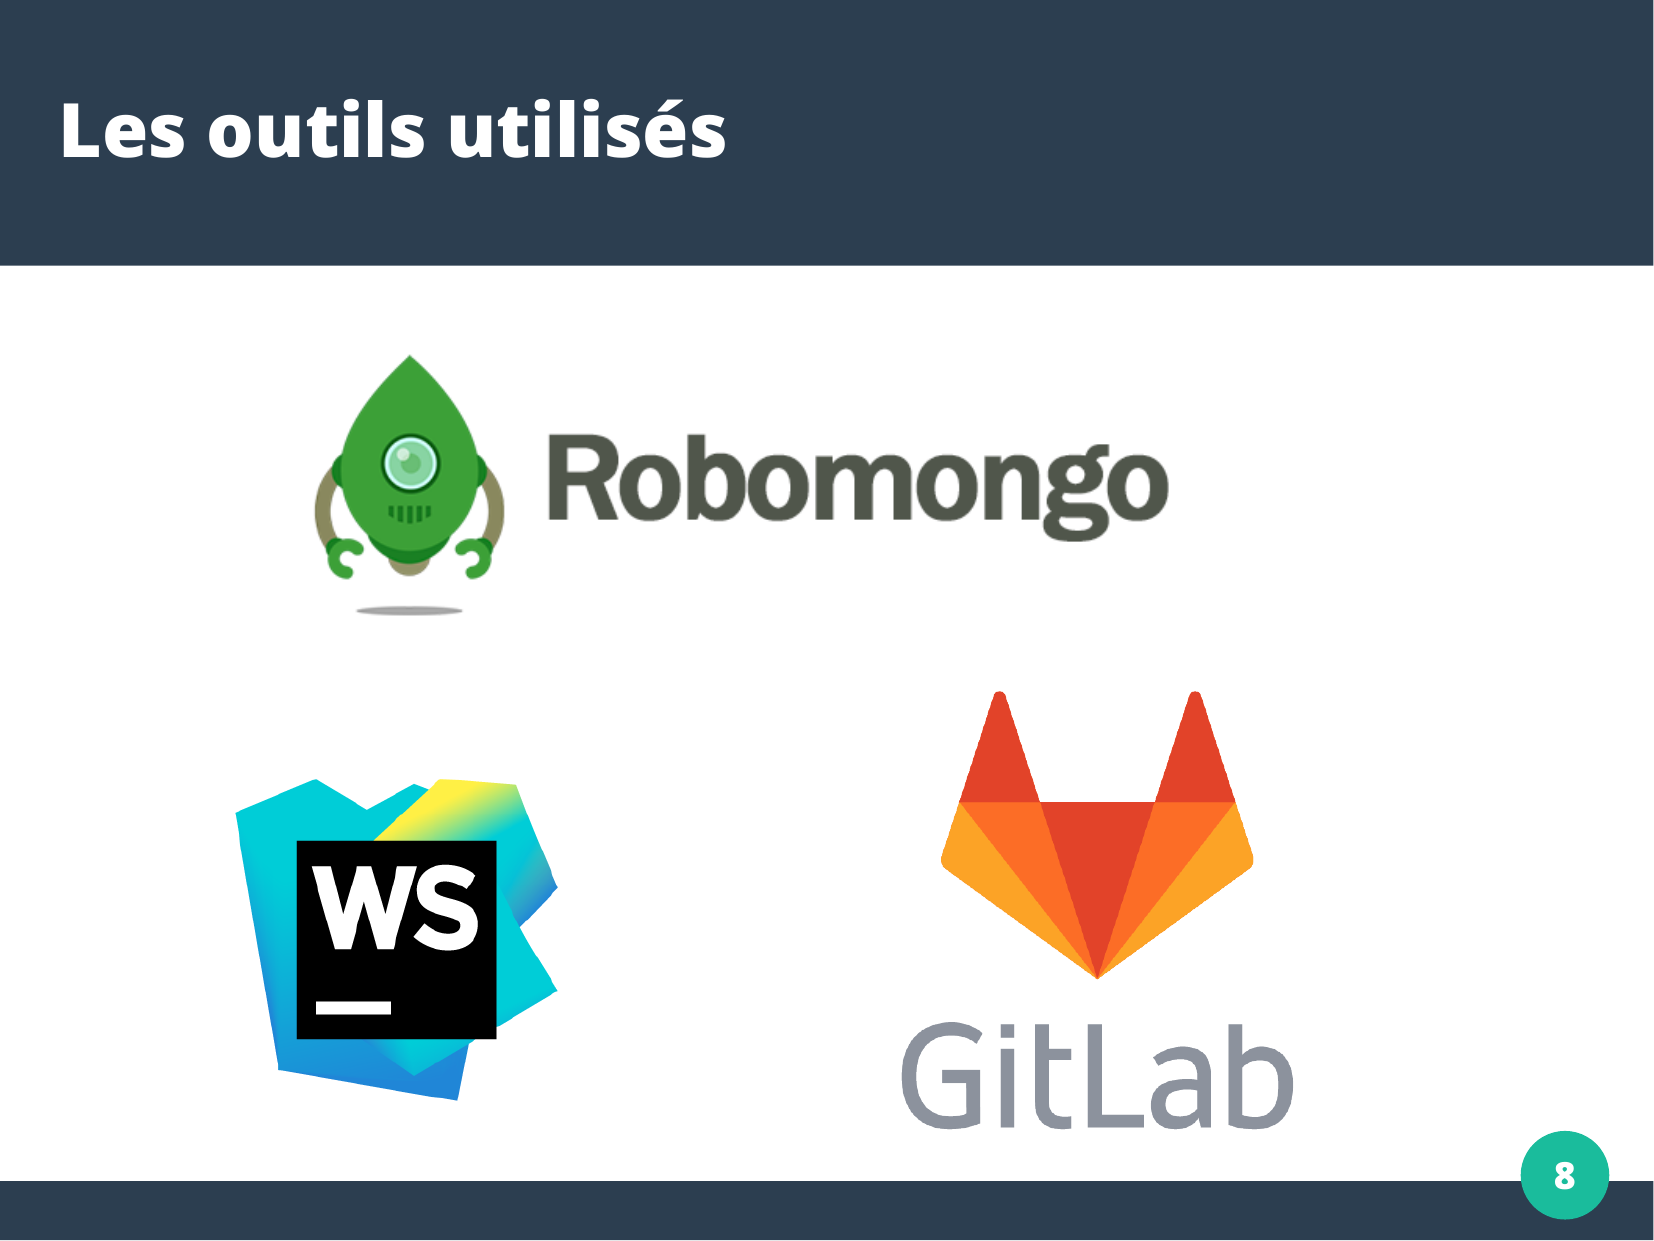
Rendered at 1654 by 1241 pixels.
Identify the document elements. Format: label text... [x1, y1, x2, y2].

picture [201, 744, 591, 1133]
title Les outils utilisés [59, 49, 1595, 207]
picture [871, 662, 1323, 1158]
picture [295, 330, 1194, 644]
